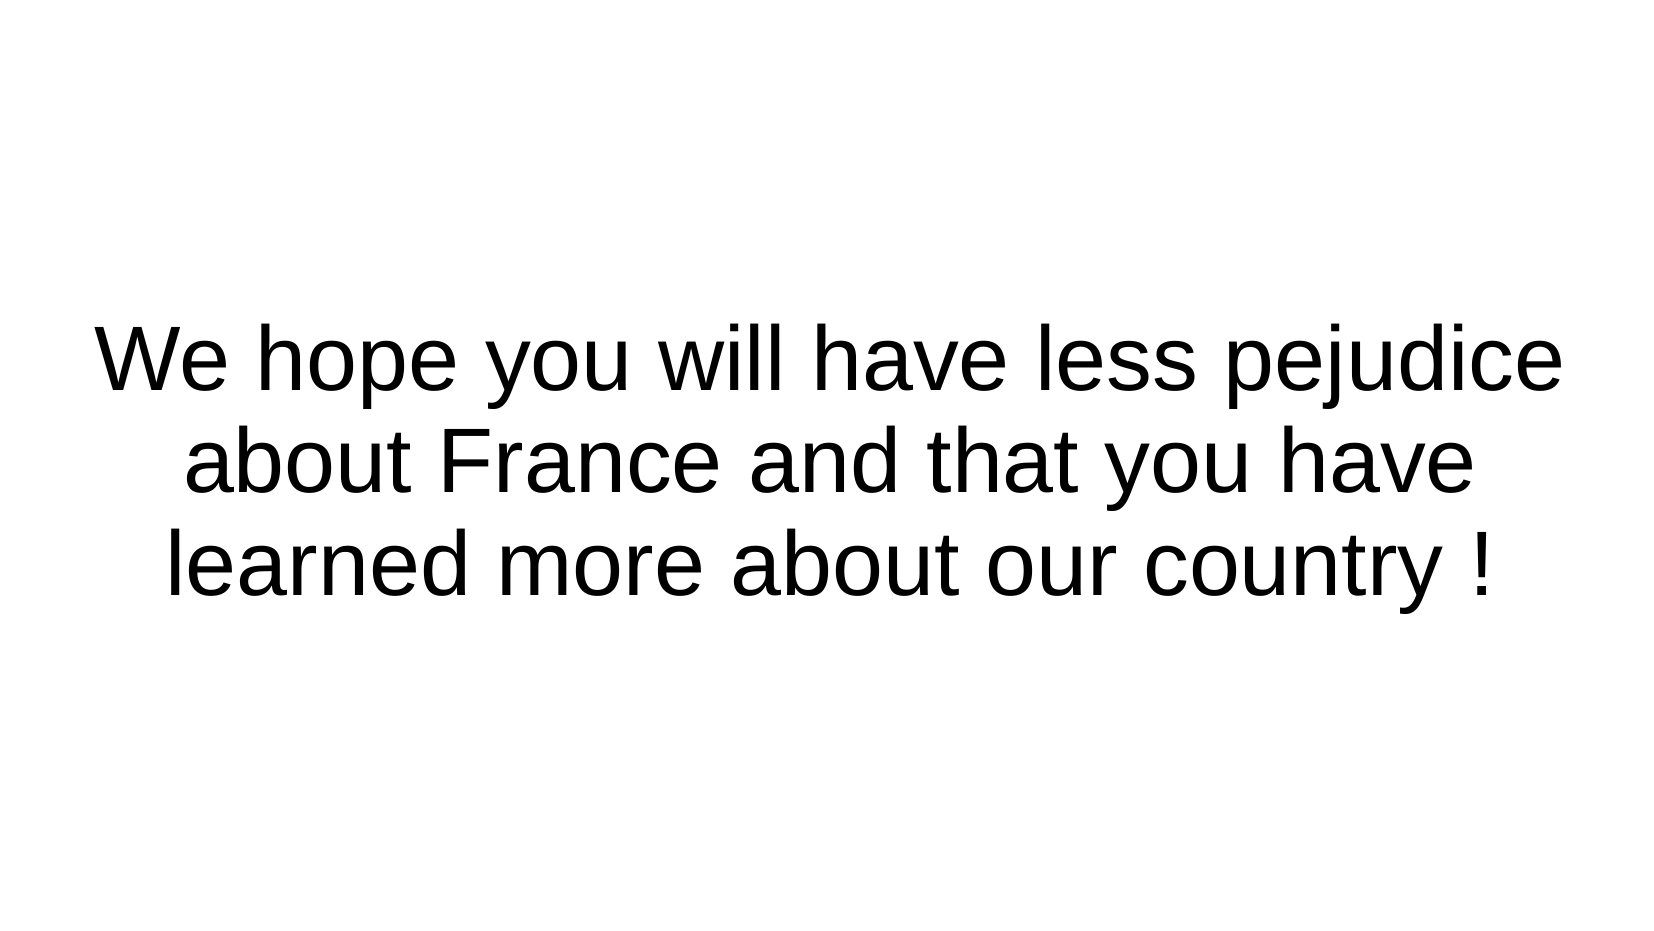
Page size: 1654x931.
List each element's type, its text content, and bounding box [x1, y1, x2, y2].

title We hope you will have less pejudice about France and that you have learned more about our country ! [86, 307, 1576, 616]
